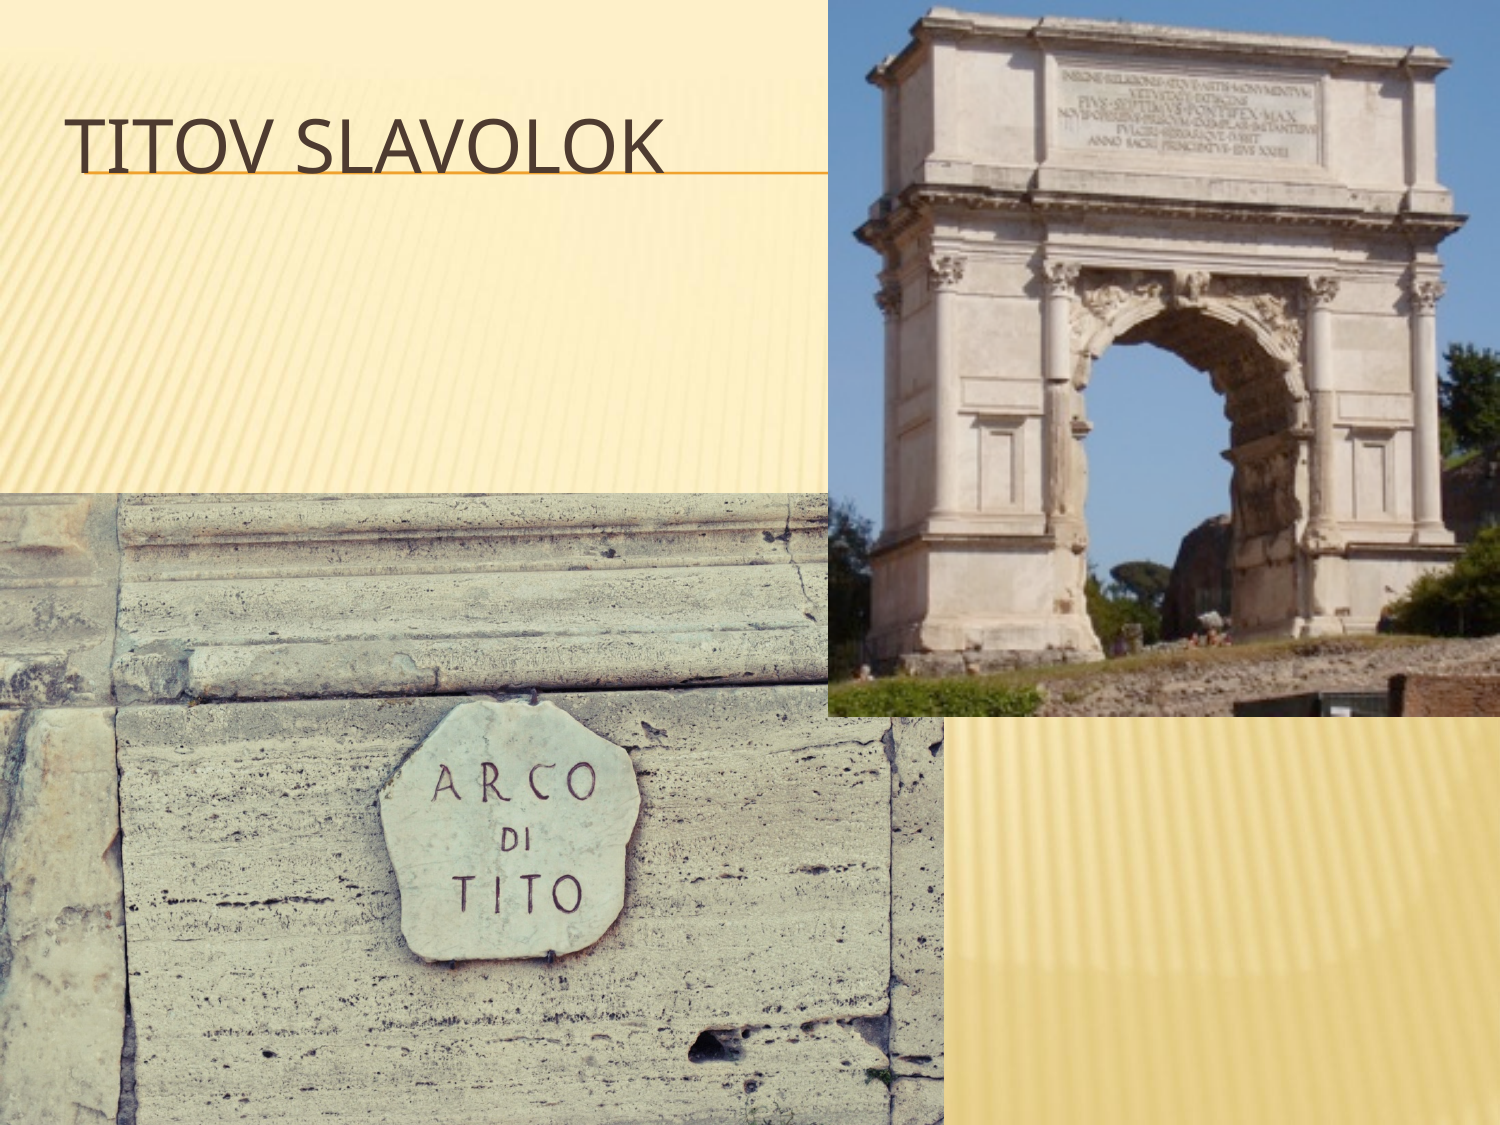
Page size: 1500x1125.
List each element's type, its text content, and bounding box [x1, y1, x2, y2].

title Titov slavolok [50, 75, 828, 213]
picture [0, 0, 1500, 1125]
